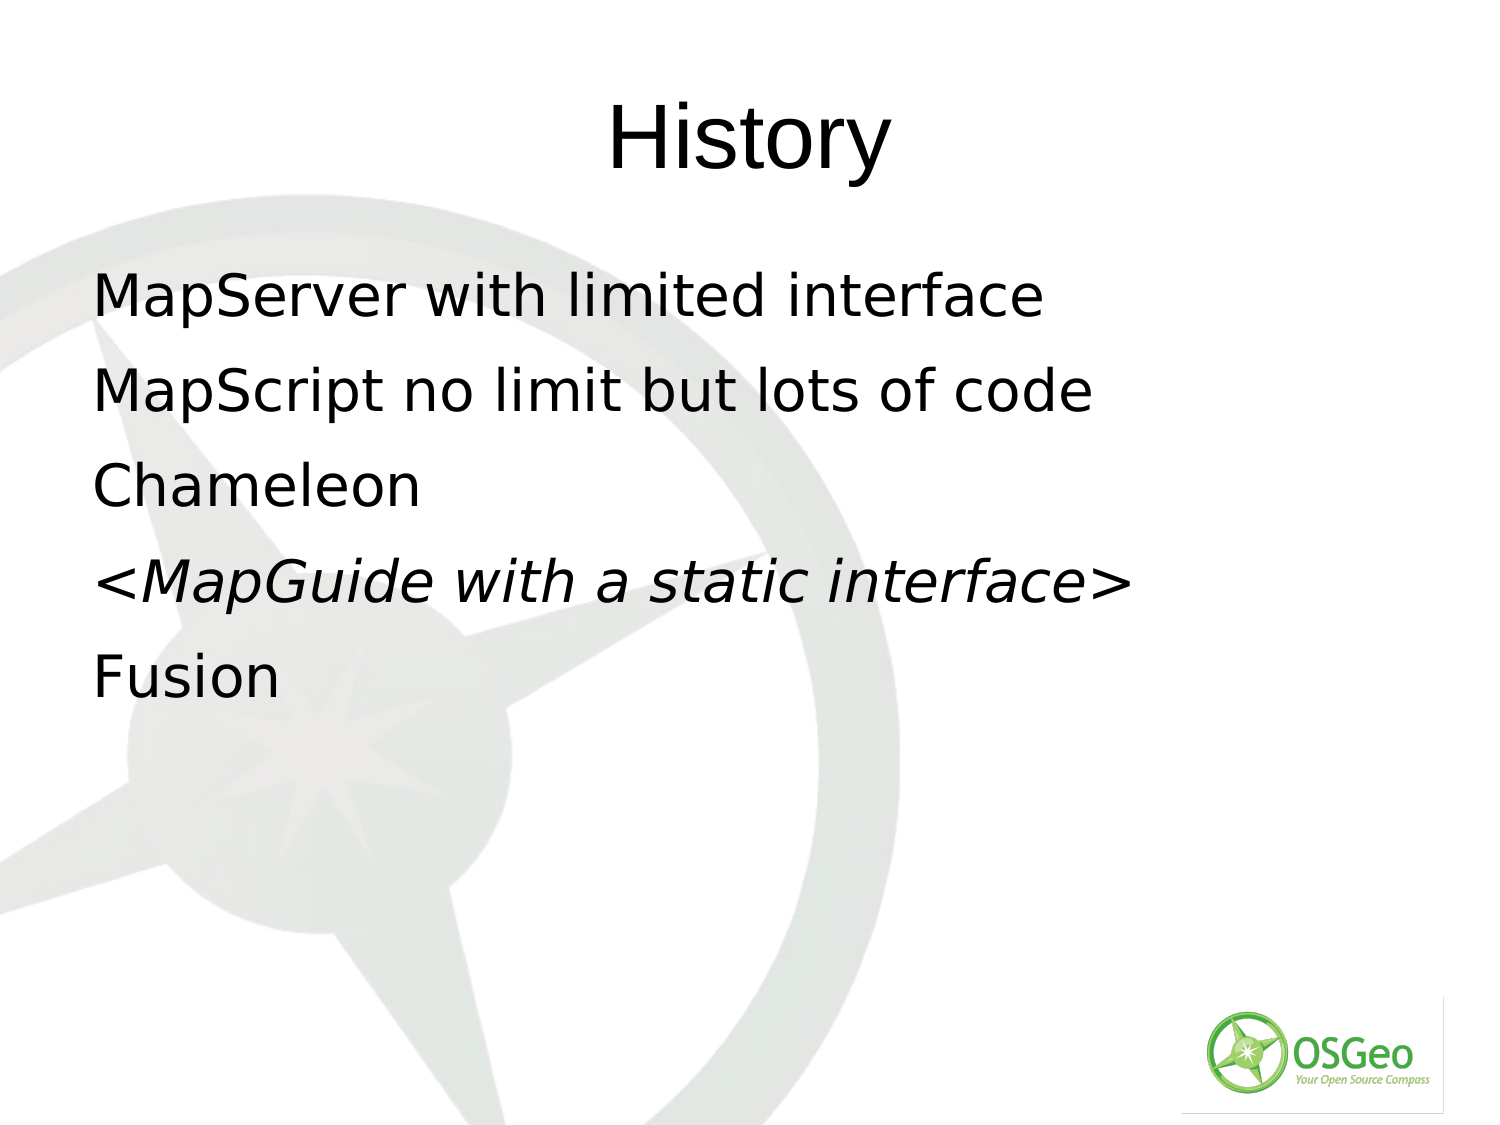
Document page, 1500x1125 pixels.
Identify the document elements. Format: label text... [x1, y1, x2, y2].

list MapServer with limited interface MapScript no limit but lots of code Chameleon <MapGuide with a static interface> Fusion [74, 263, 1425, 1006]
picture [1181, 996, 1444, 1114]
title History [74, 44, 1425, 233]
picture [0, 174, 976, 1125]
